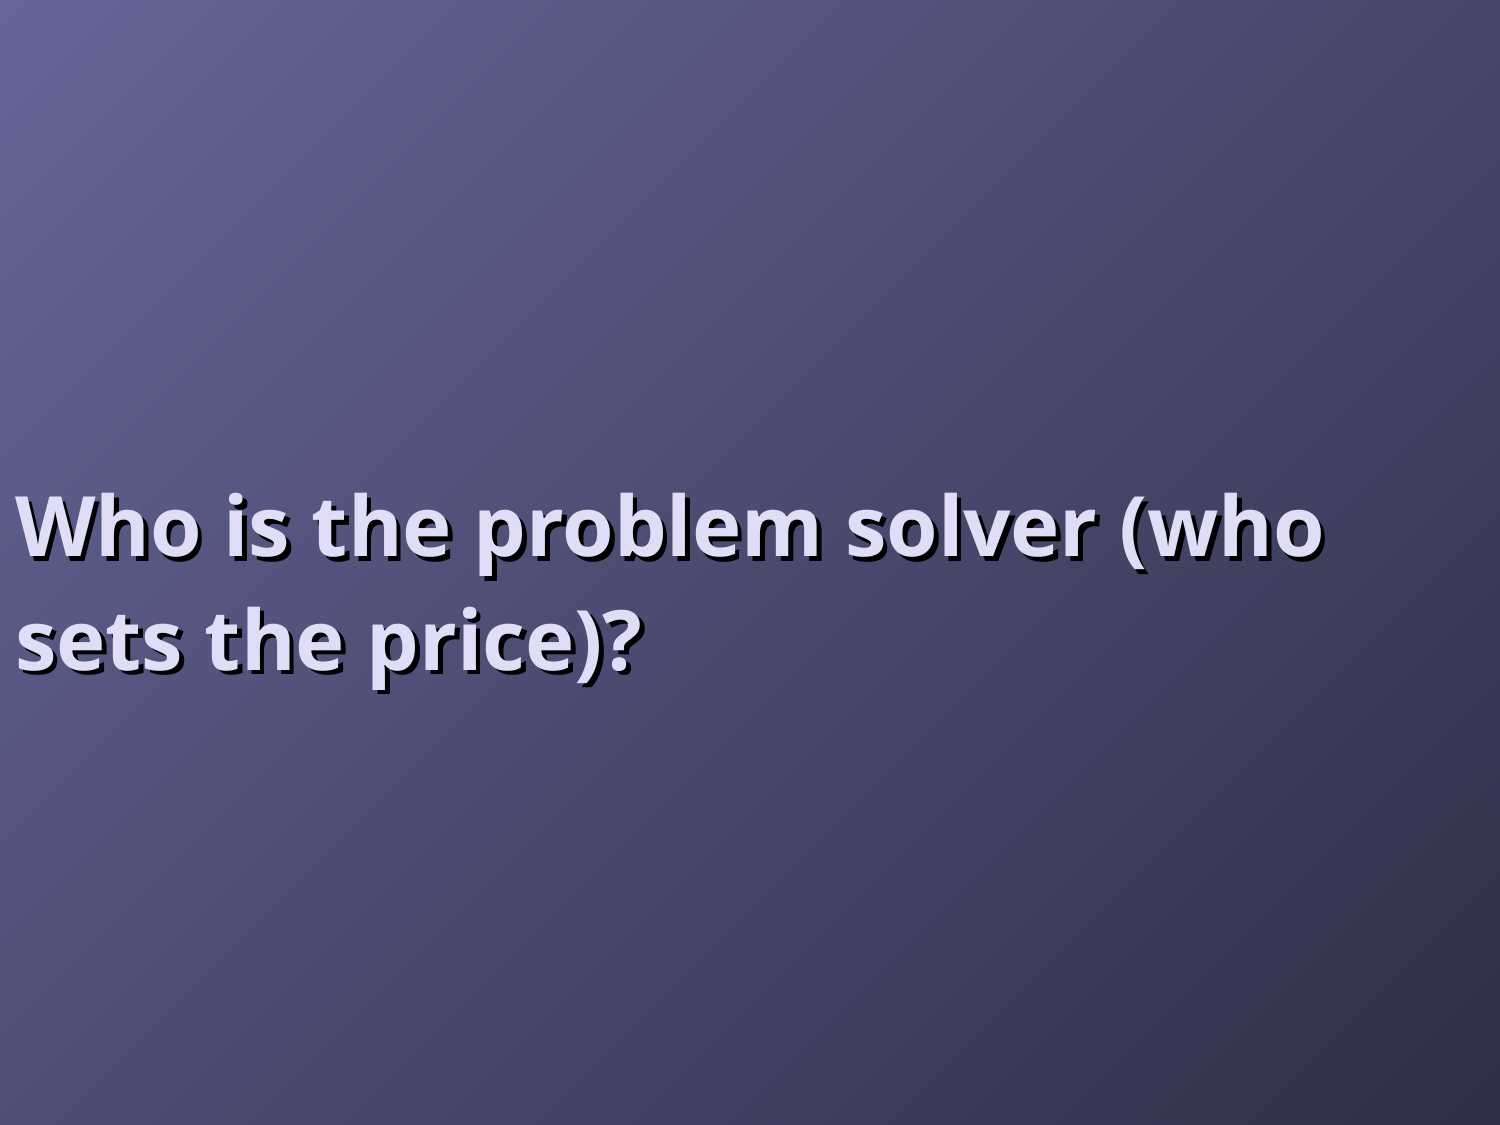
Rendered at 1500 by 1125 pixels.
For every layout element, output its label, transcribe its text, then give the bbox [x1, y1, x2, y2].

title Who is the problem solver (who sets the price)? [0, 473, 1500, 689]
